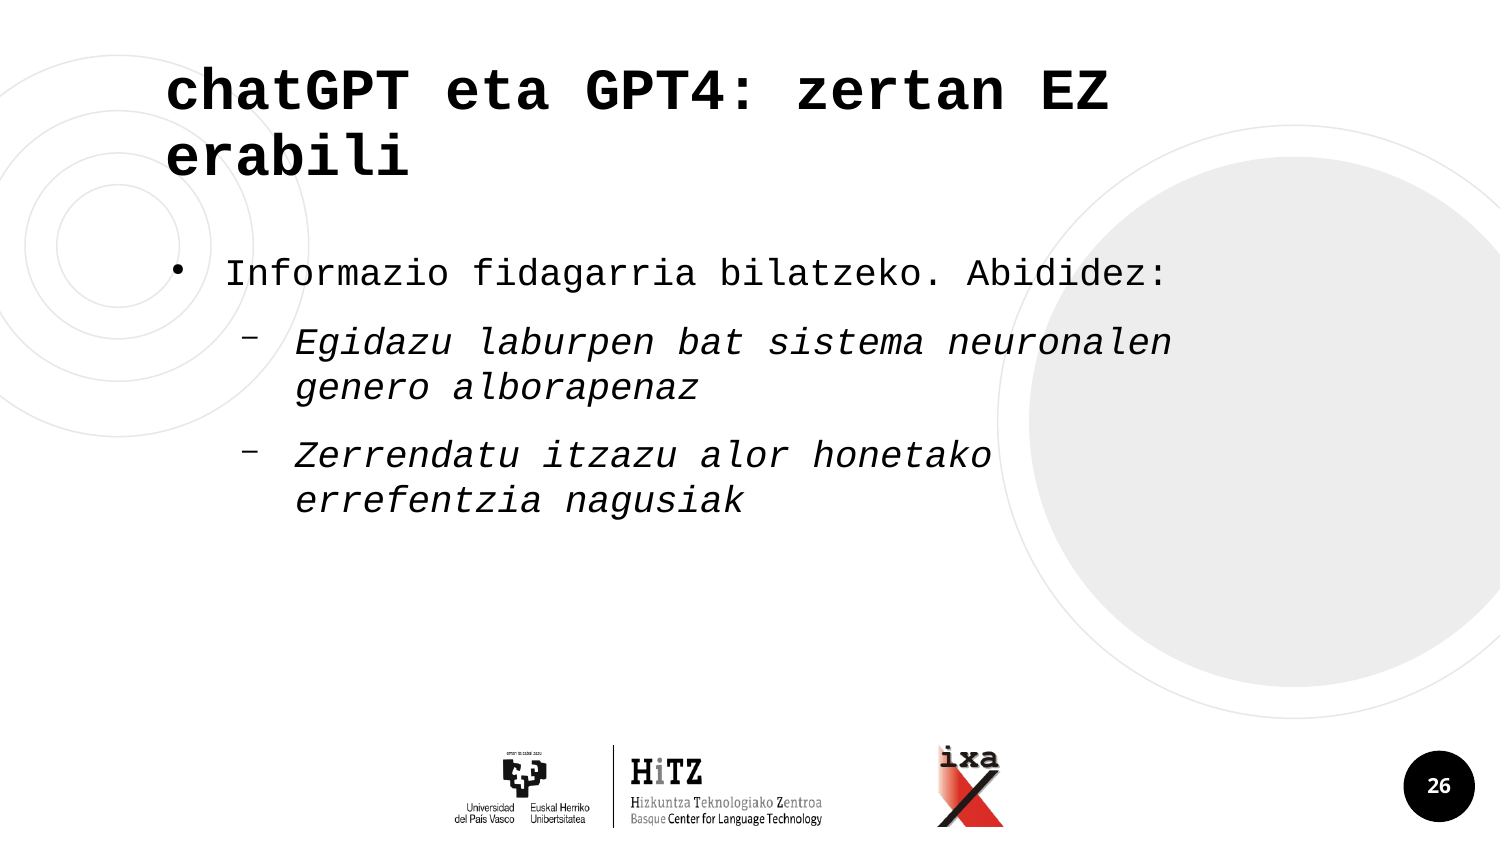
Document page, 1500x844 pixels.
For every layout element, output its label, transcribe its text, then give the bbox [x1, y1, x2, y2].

text_box <zenbakia> [1403, 750, 1475, 823]
list Informazio fidagarria bilatzeko. Abididez: Egidazu laburpen bat sistema neuronalen genero alborapenaz Zerrendatu itzazu alor honetako errefentzia nagusiak [153, 248, 1241, 709]
picture [450, 745, 827, 828]
title chatGPT eta GPT4: zertan EZ erabili [165, 60, 1312, 193]
picture [937, 744, 1004, 827]
